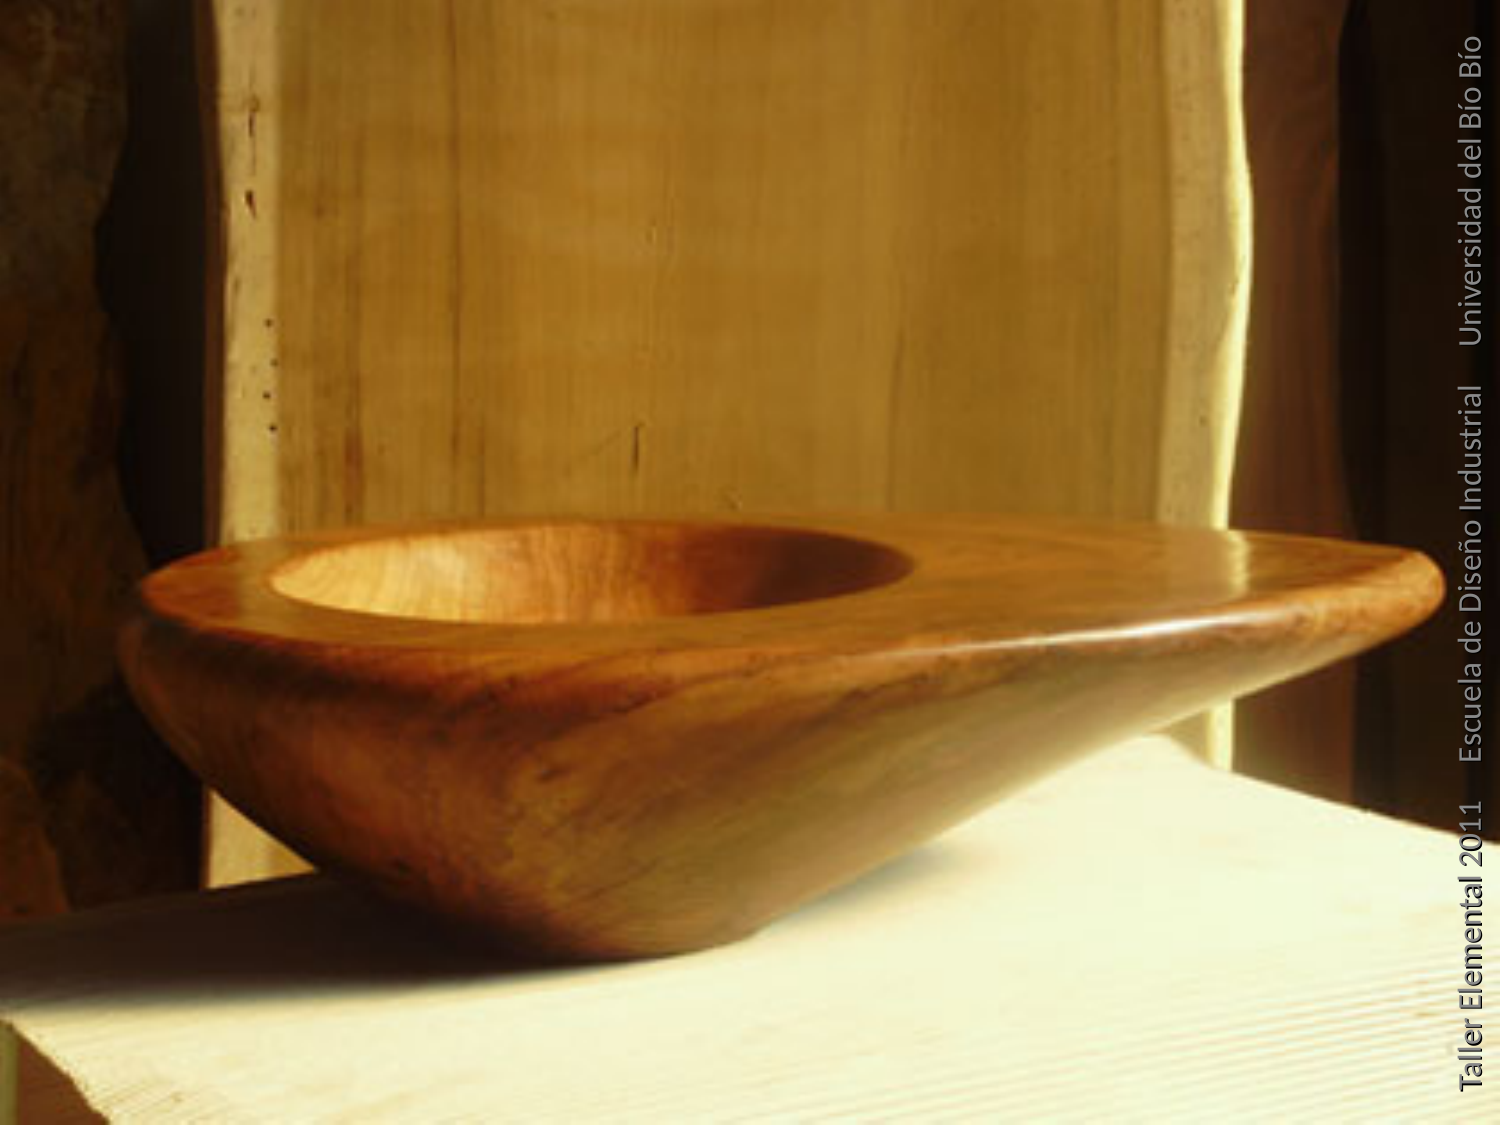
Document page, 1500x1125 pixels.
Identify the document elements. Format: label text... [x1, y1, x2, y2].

picture [0, 0, 1500, 1125]
text_box Taller Elemental 2011 Escuela de Diseño Industrial Universidad del Bío Bío [1435, 0, 1500, 1106]
